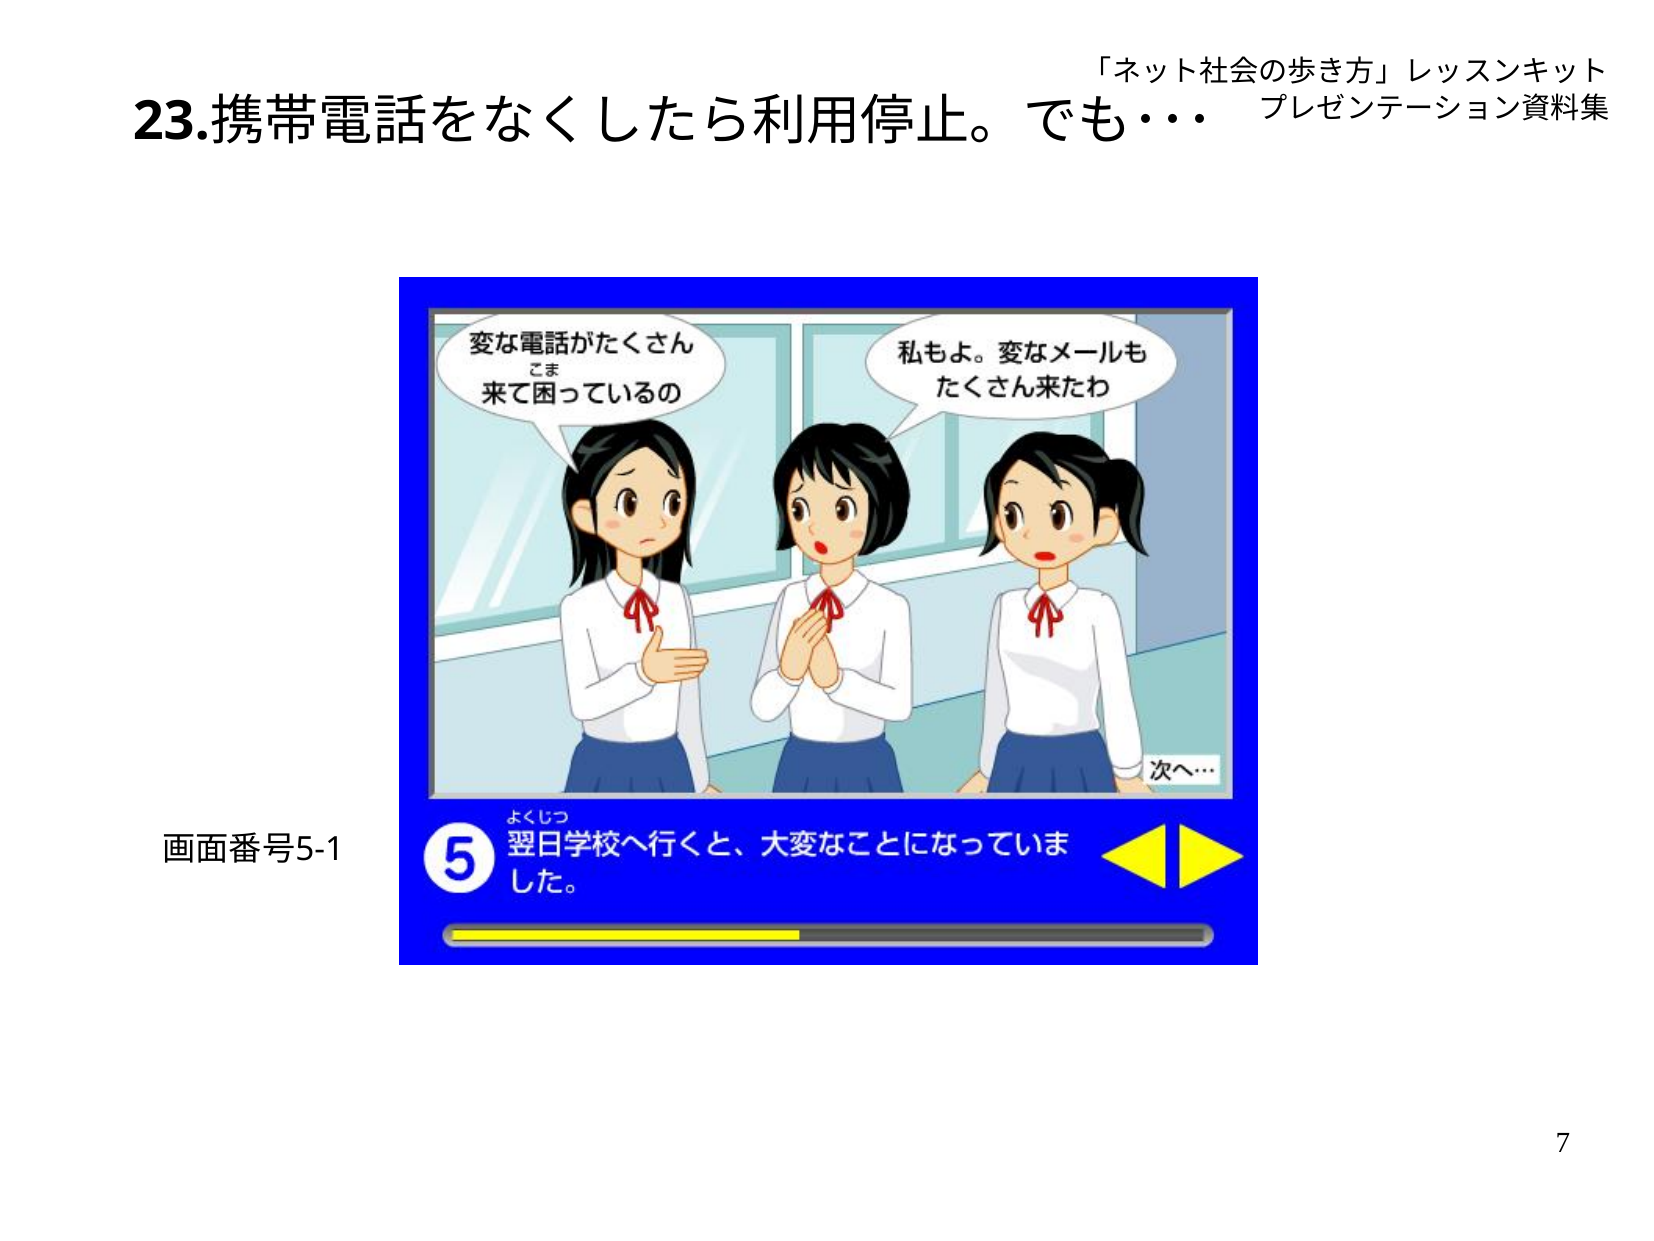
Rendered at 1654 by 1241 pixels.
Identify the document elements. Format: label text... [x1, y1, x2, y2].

text_box 23.携帯電話をなくしたら利用停止。でも･･･ [118, 88, 1270, 158]
picture [399, 277, 1258, 965]
text_box 「ネット社会の歩き方」レッスンキット プレゼンテーション資料集 [1062, 44, 1625, 134]
text_box 画面番号5-1 [147, 826, 384, 875]
